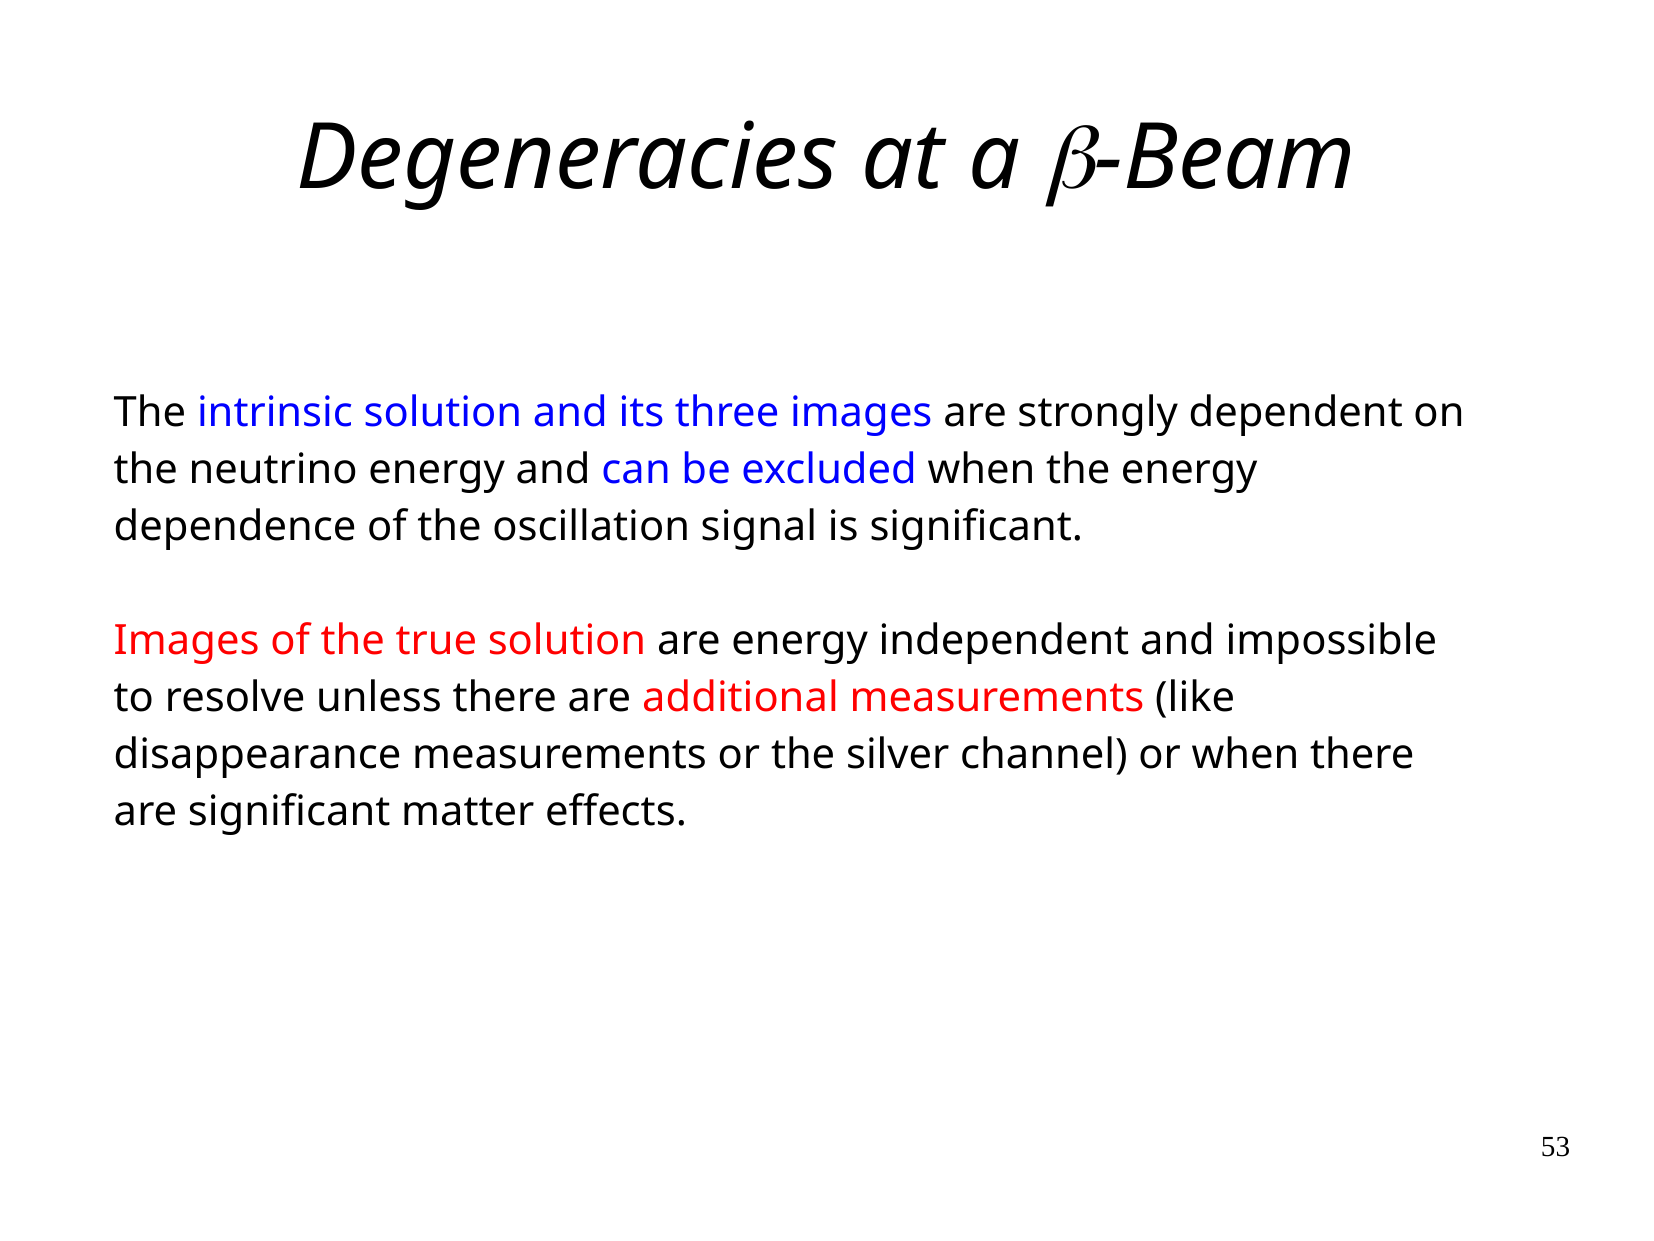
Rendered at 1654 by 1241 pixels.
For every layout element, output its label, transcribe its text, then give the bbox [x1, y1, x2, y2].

text_box The intrinsic solution and its three images are strongly dependent on the neutrino energy and can be excluded when the energy dependence of the oscillation signal is significant. Images of the true solution are energy independent and impossible to resolve unless there are additional measurements (like disappearance measurements or the silver channel) or when there are significant matter effects. [98, 374, 1485, 790]
title Degeneracies at a b-Beam [82, 56, 1571, 250]
